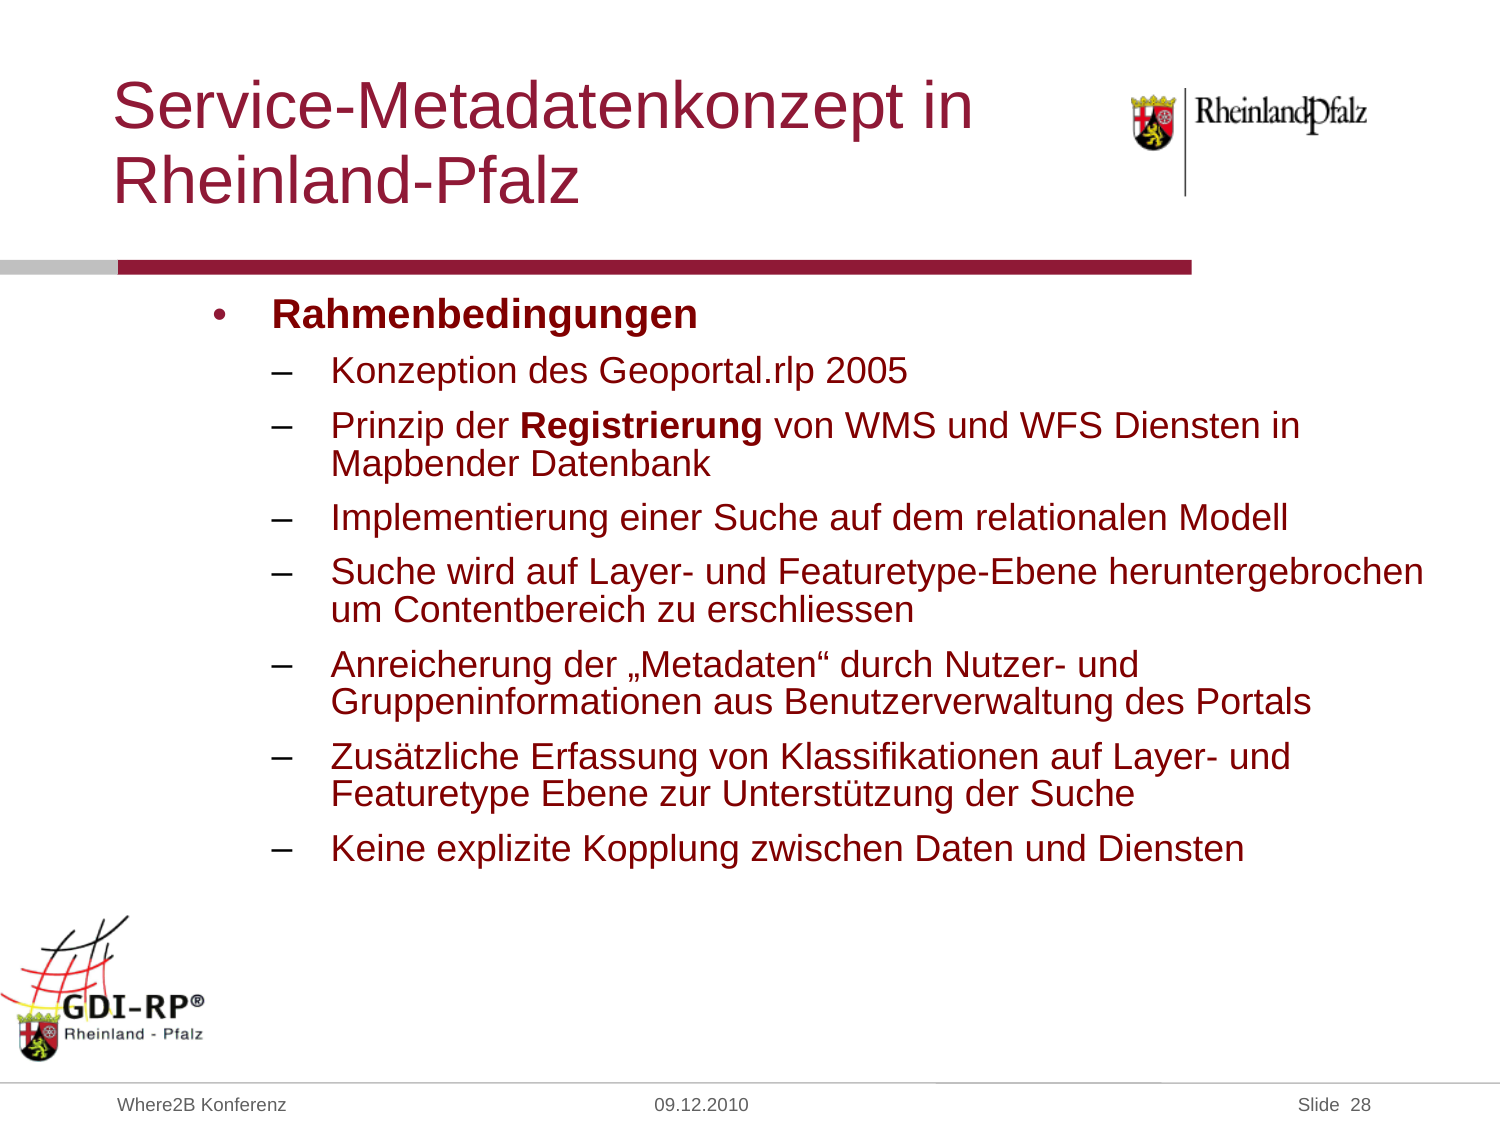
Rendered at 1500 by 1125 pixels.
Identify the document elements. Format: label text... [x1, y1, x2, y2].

picture [0, 915, 207, 1063]
list Rahmenbedingungen Konzeption des Geoportal.rlp 2005 Prinzip der Registrierung von WMS und WFS Diensten in Mapbender Datenbank Implementierung einer Suche auf dem relationalen Modell Suche wird auf Layer- und Featuretype-Ebene heruntergebrochen um Contentbereich zu erschliessen Anreicherung der „Metadaten“ durch Nutzer- und Gruppeninformationen aus Benutzerverwaltung des Portals Zusätzliche Erfassung von Klassifikationen auf Layer- und Featuretype Ebene zur Unterstützung der Suche Keine explizite Kopplung zwischen Daten und Diensten [212, 295, 1477, 1017]
picture [1131, 88, 1447, 198]
title Service-Metadatenkonzept in Rheinland-Pfalz [112, 63, 1071, 224]
